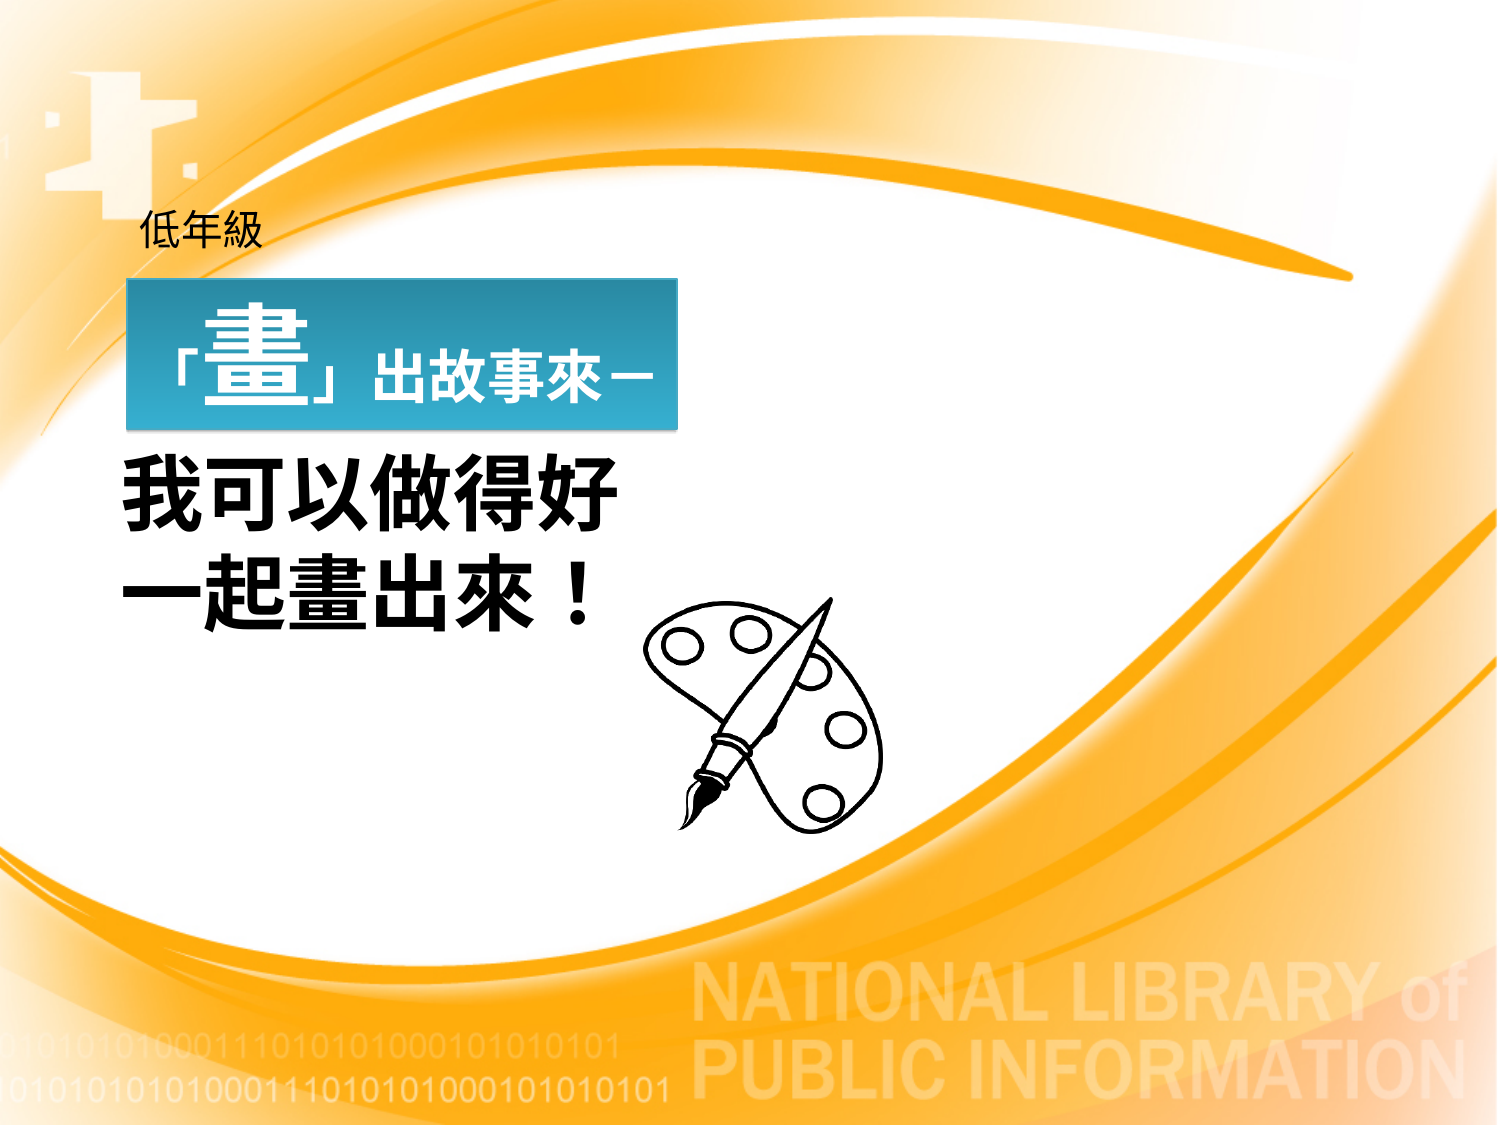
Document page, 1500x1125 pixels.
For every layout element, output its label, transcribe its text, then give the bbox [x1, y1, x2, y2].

title 我可以做得好 一起畫出來！ [105, 433, 1381, 657]
picture [0, 0, 1500, 1125]
text_box 低年級 [124, 196, 280, 262]
text_box 「畫」出故事來－ [127, 278, 678, 429]
